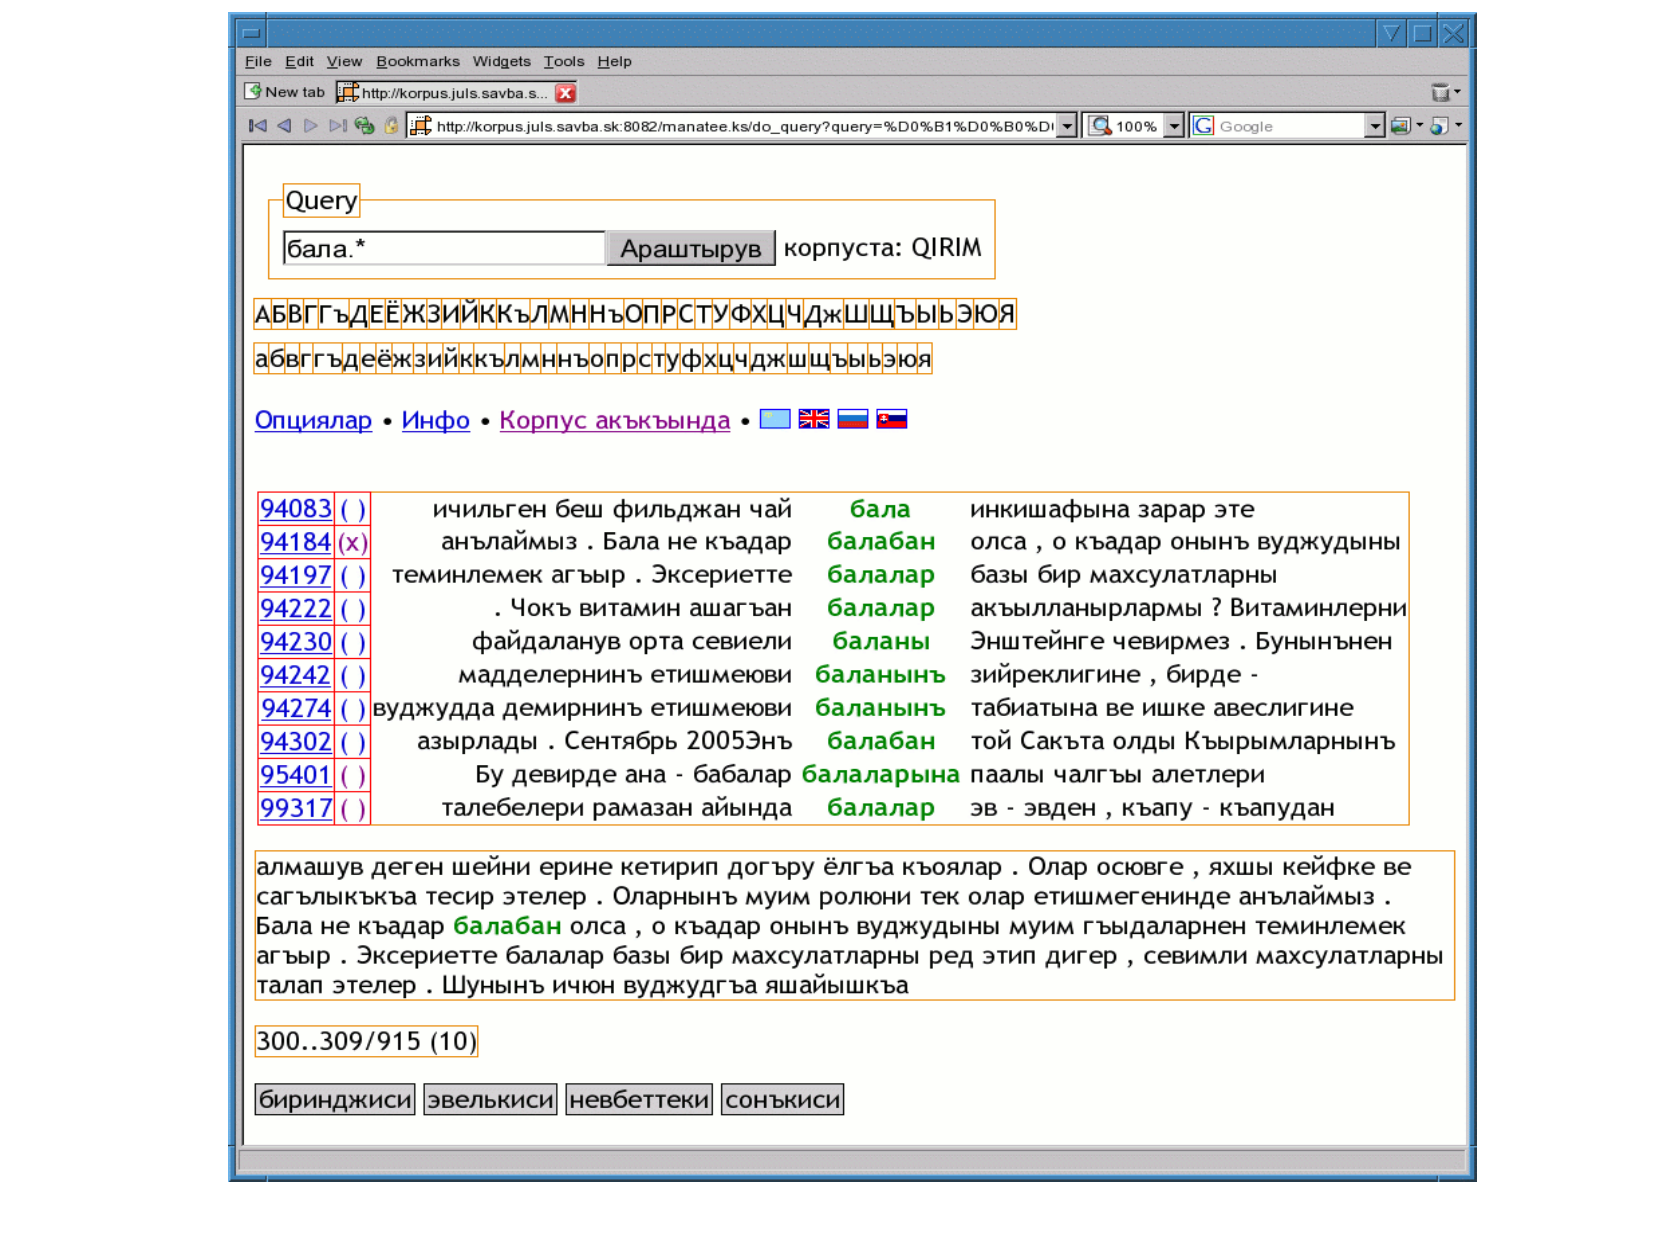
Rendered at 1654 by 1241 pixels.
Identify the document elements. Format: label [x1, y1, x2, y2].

picture [228, 12, 1477, 1182]
